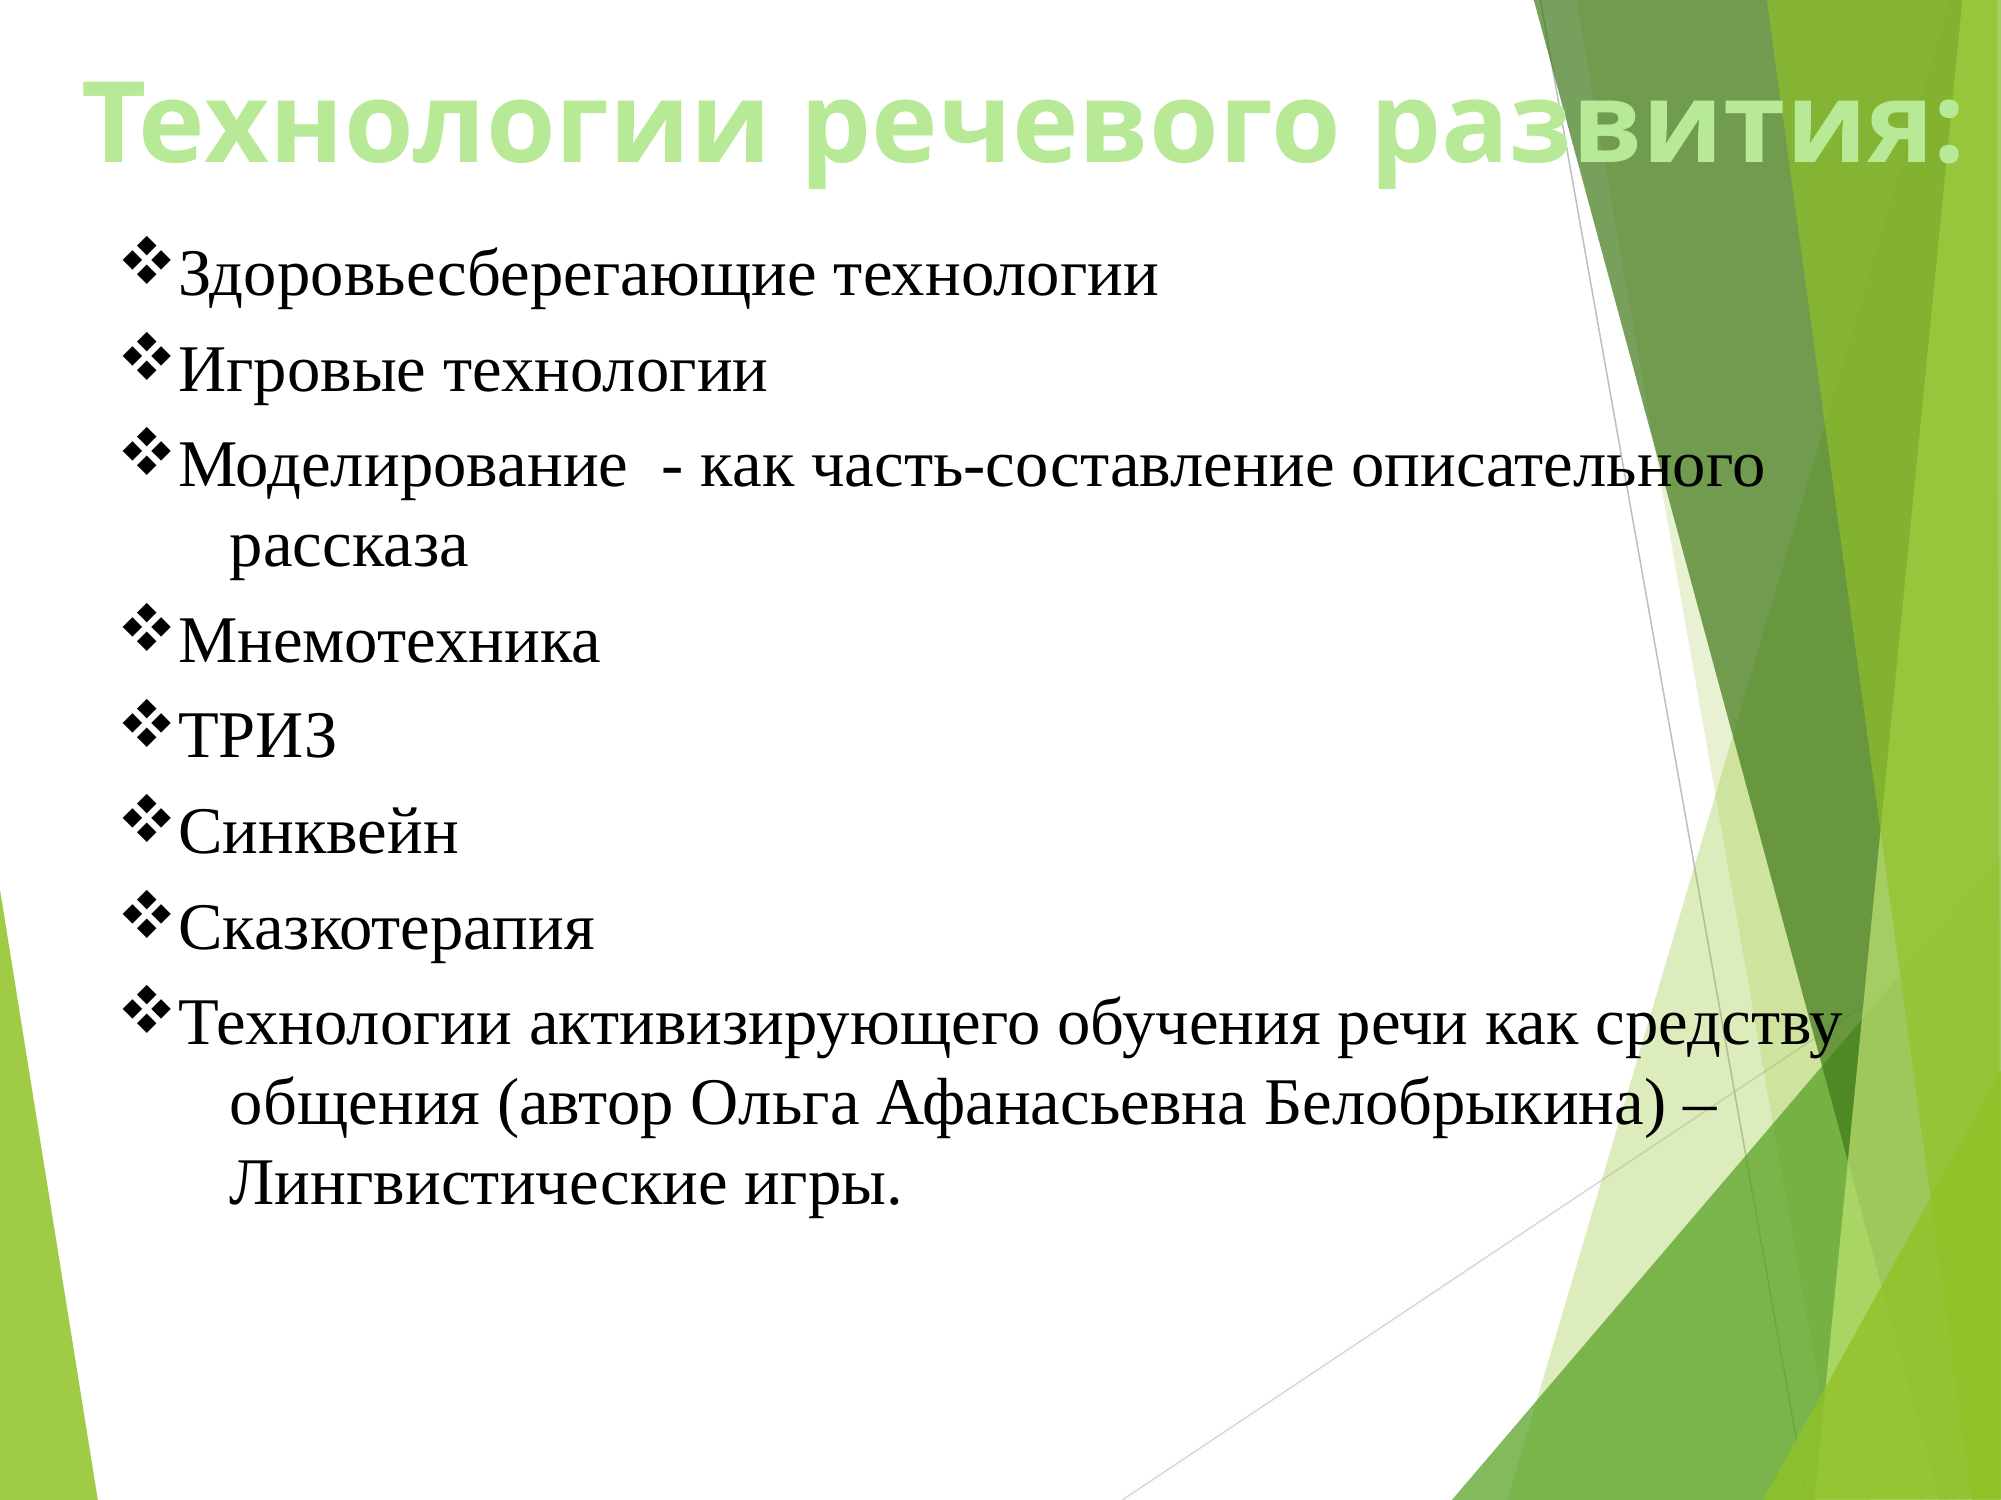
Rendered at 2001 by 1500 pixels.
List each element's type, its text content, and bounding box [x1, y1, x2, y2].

text_box Технологии речевого развития: [66, 42, 1982, 192]
text_box Здоровьесберегающие технологии Игровые технологии Моделирование - как часть-составление описательного рассказа Мнемотехника ТРИЗ Синквейн Сказкотерапия Технологии активизирующего обучения речи как средству общения (автор Ольга Афанасьевна Белобрыкина) – Лингвистические игры. [102, 221, 1926, 1321]
